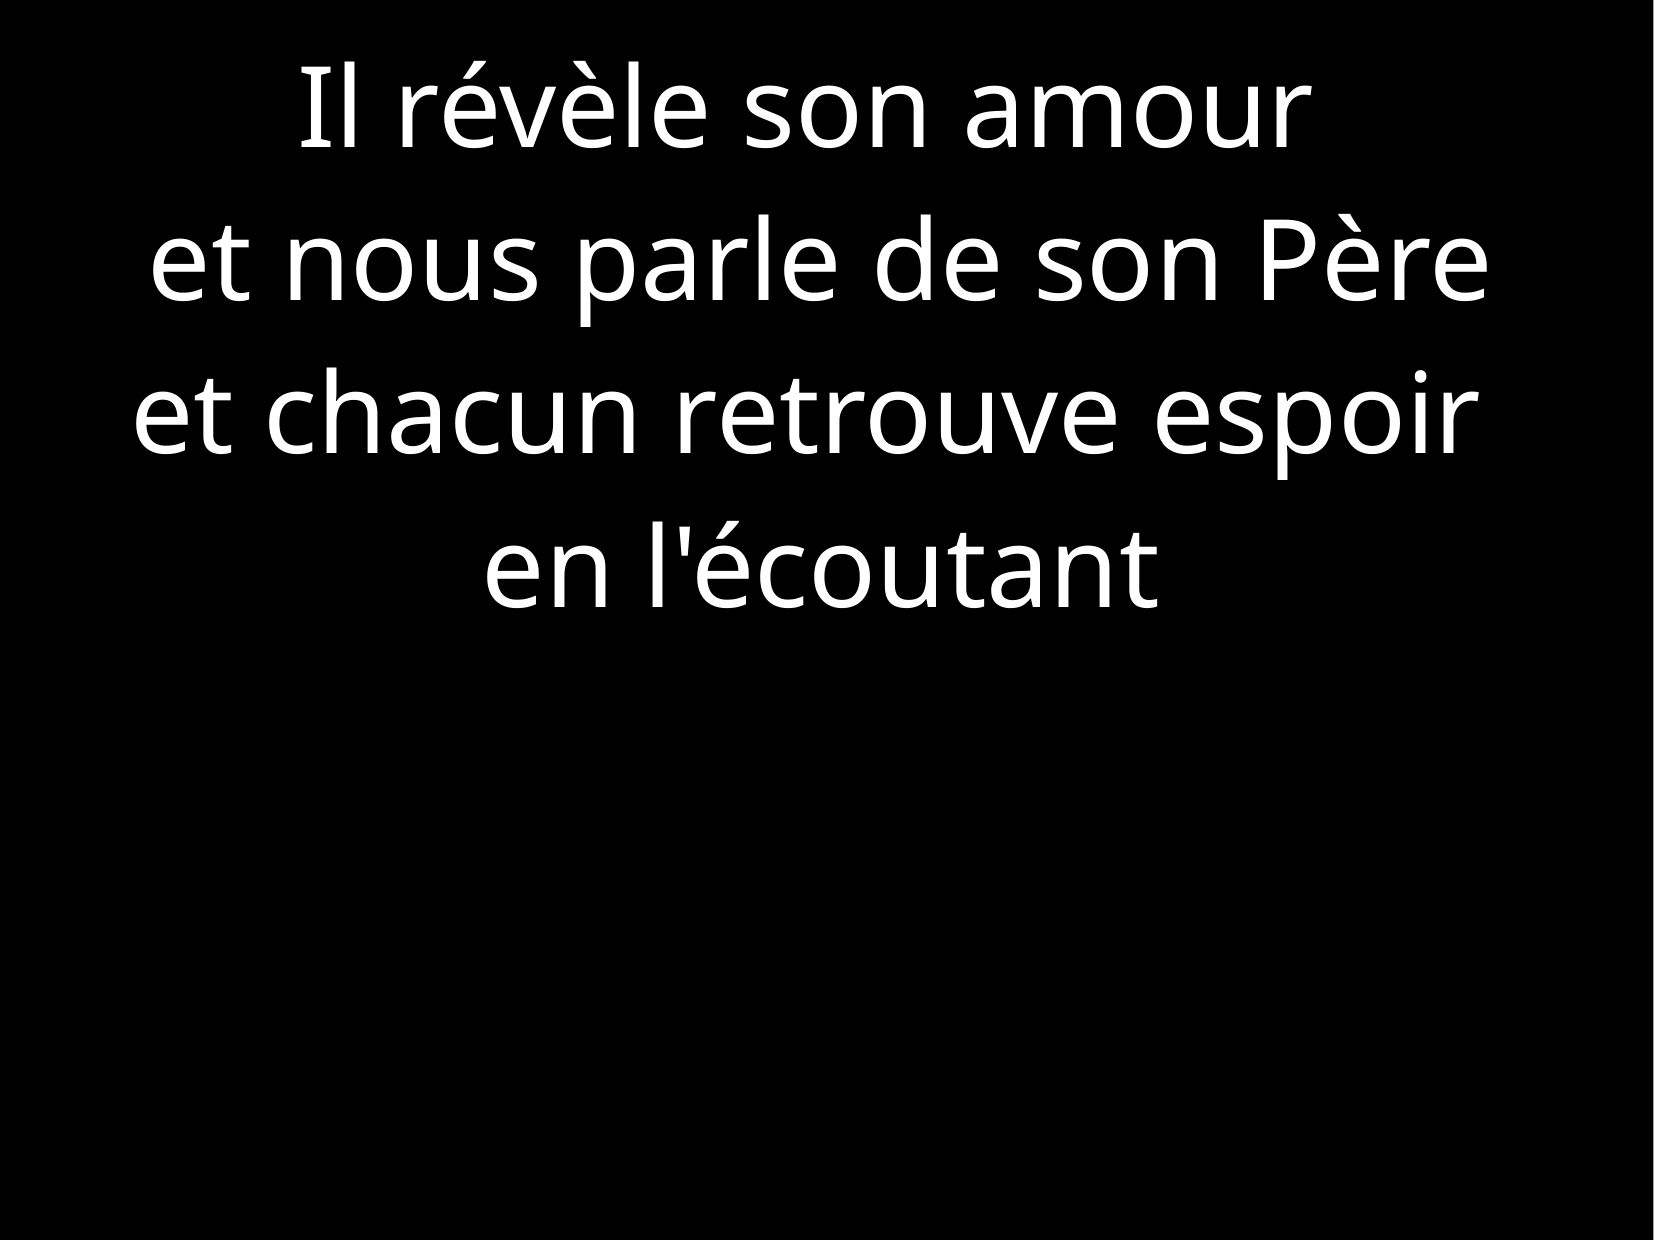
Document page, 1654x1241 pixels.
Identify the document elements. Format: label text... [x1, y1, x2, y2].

list Il révèle son amour et nous parle de son Père et chacun retrouve espoir en l'écoutant [47, 27, 1595, 1241]
